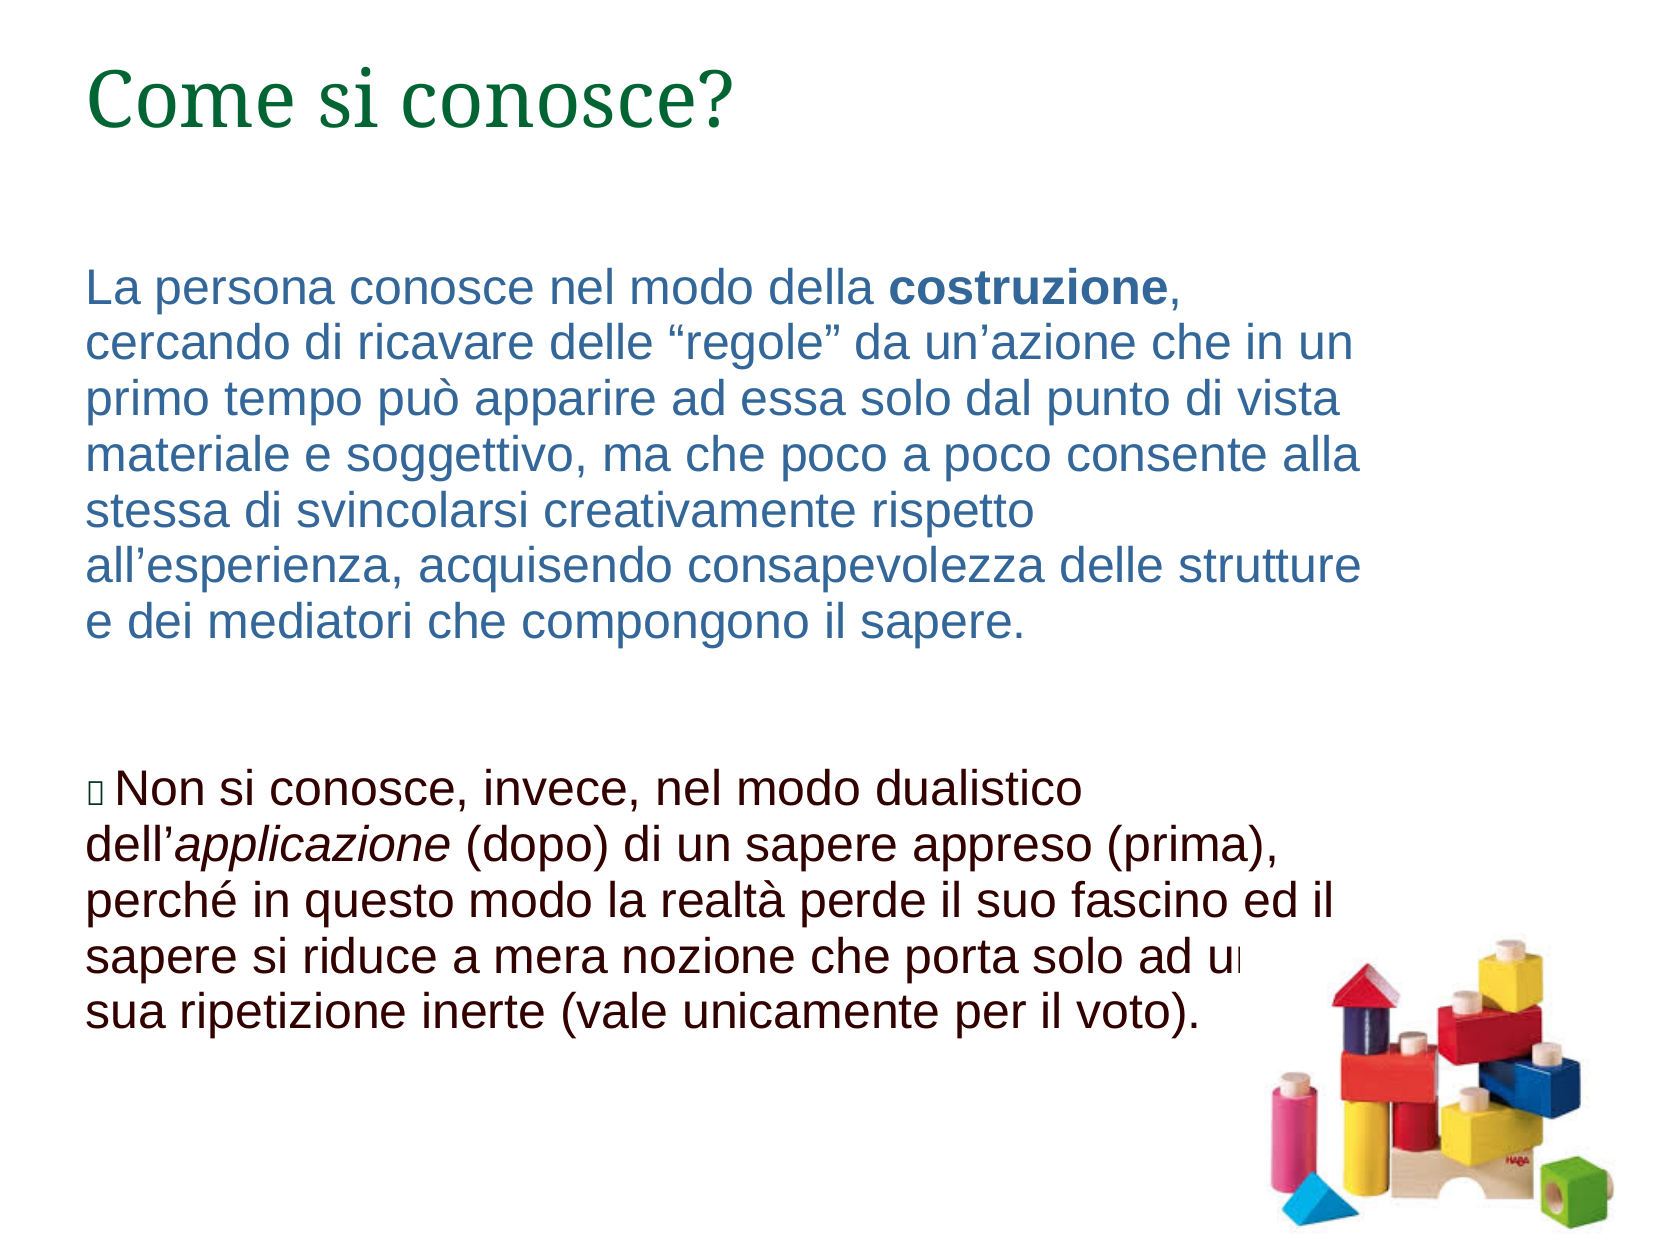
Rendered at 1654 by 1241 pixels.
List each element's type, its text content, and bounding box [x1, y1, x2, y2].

picture [1240, 933, 1645, 1237]
text_box Come si conosce? La persona conosce nel modo della costruzione, cercando di ricavare delle “regole” da un’azione che in un primo tempo può apparire ad essa solo dal punto di vista materiale e soggettivo, ma che poco a poco consente alla stessa di svincolarsi creativamente rispetto all’esperienza, acquisendo consapevolezza delle strutture e dei mediatori che compongono il sapere. 􀂄 Non si conosce, invece, nel modo dualistico dell’applicazione (dopo) di un sapere appreso (prima), perché in questo modo la realtà perde il suo fascino ed il sapere si riduce a mera nozione che porta solo ad una sua ripetizione inerte (vale unicamente per il voto). [70, 35, 1485, 1157]
